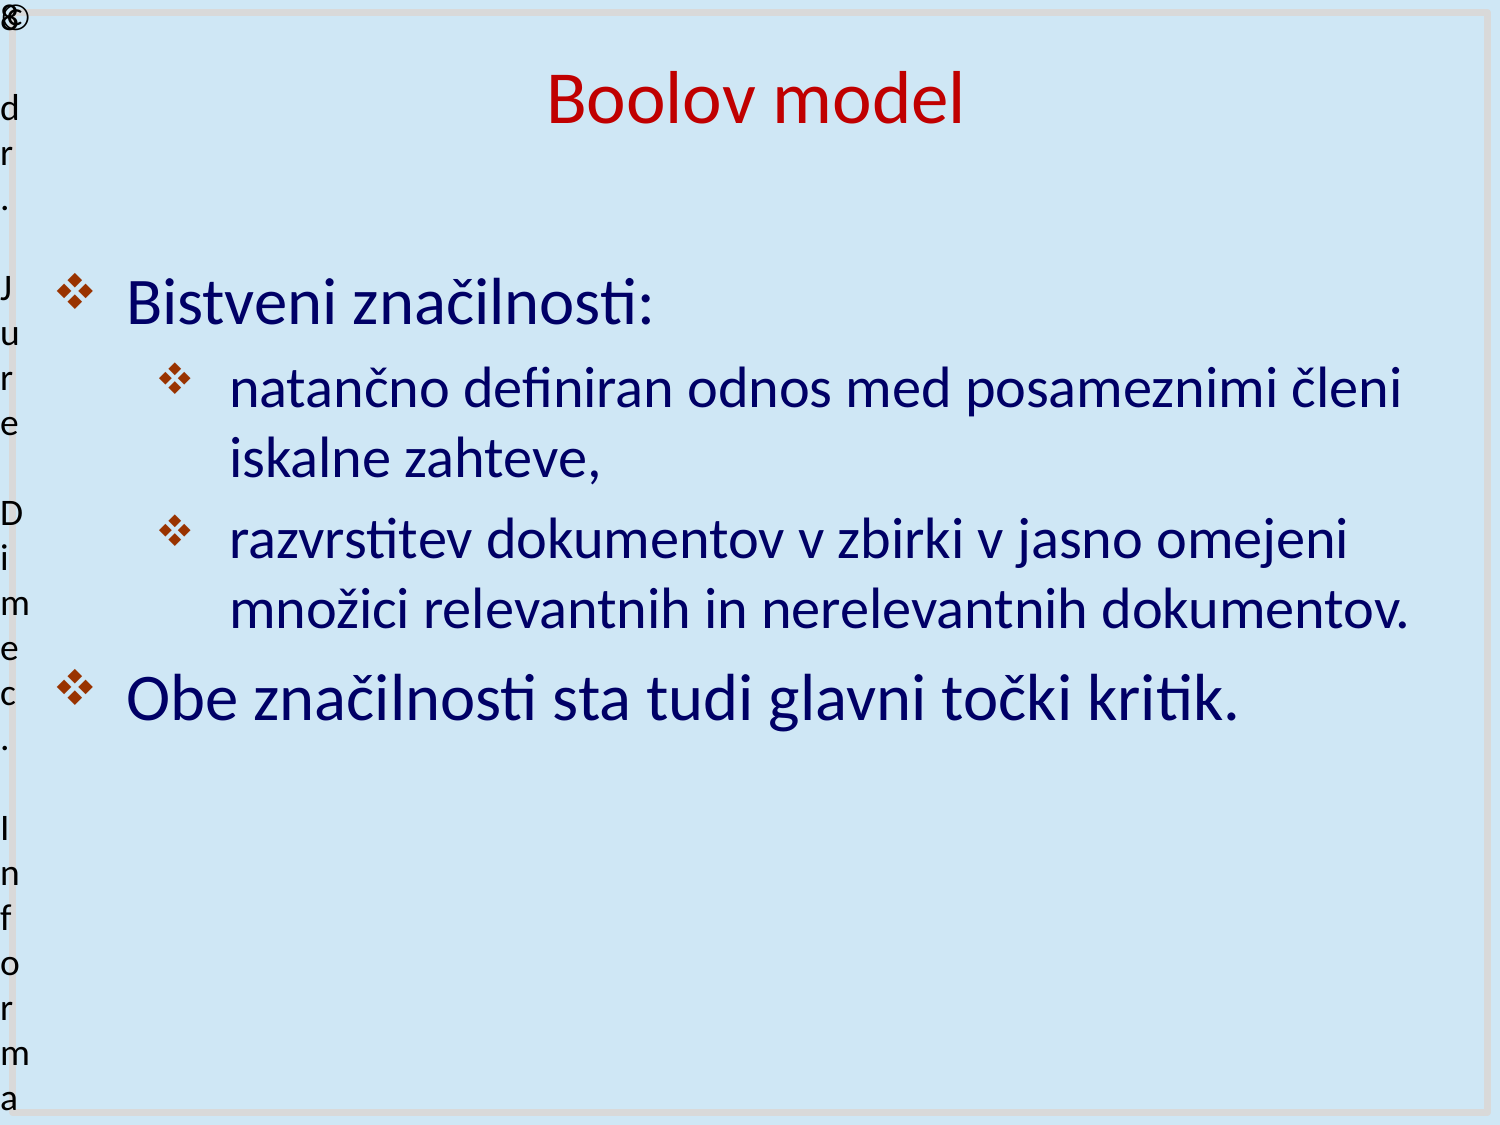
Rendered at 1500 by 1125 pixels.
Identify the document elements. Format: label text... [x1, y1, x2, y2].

title Boolov model [37, 37, 1475, 150]
list Bistveni značilnosti: natančno definiran odnos med posameznimi členi iskalne zahteve, razvrstitev dokumentov v zbirki v jasno omejeni množici relevantnih in nerelevantnih dokumentov. Obe značilnosti sta tudi glavni točki kritik. [37, 249, 1475, 1050]
